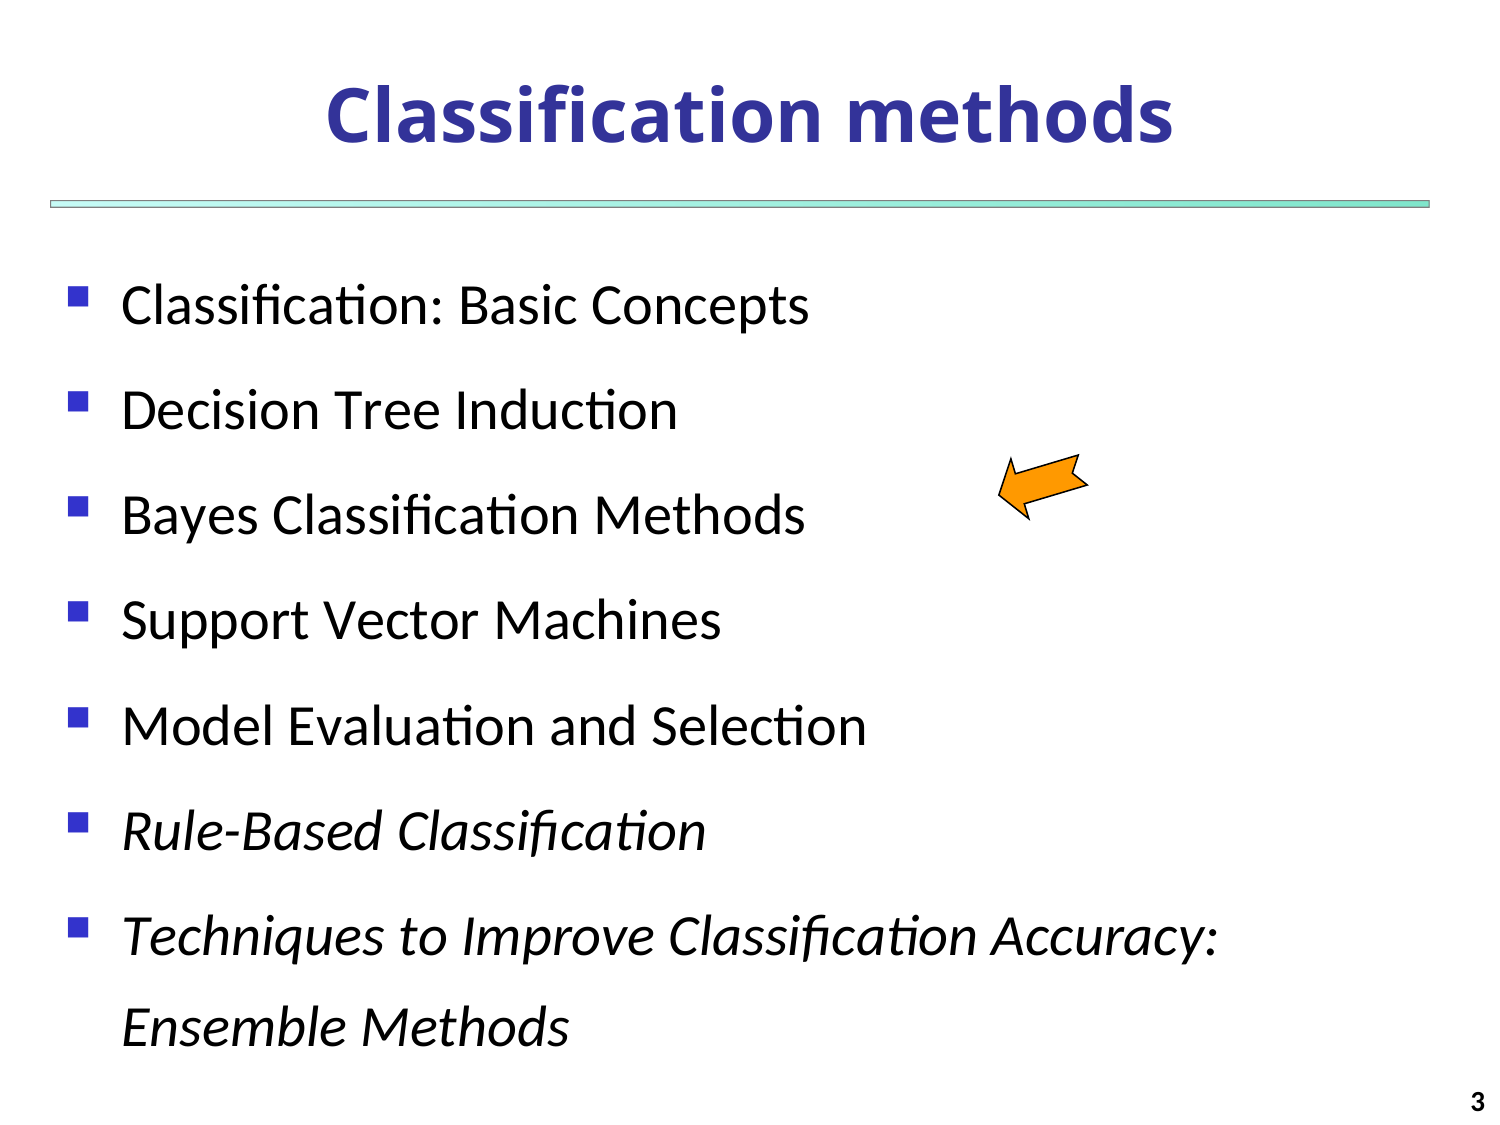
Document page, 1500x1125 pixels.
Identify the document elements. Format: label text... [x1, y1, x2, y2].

list Classification: Basic Concepts Decision Tree Induction Bayes Classification Methods Support Vector Machines Model Evaluation and Selection Rule-Based Classification Techniques to Improve Classification Accuracy: Ensemble Methods [49, 237, 1425, 1075]
text_box [998, 455, 1088, 519]
title Classification methods [0, 59, 1500, 166]
text_box <number> [1187, 1062, 1500, 1125]
